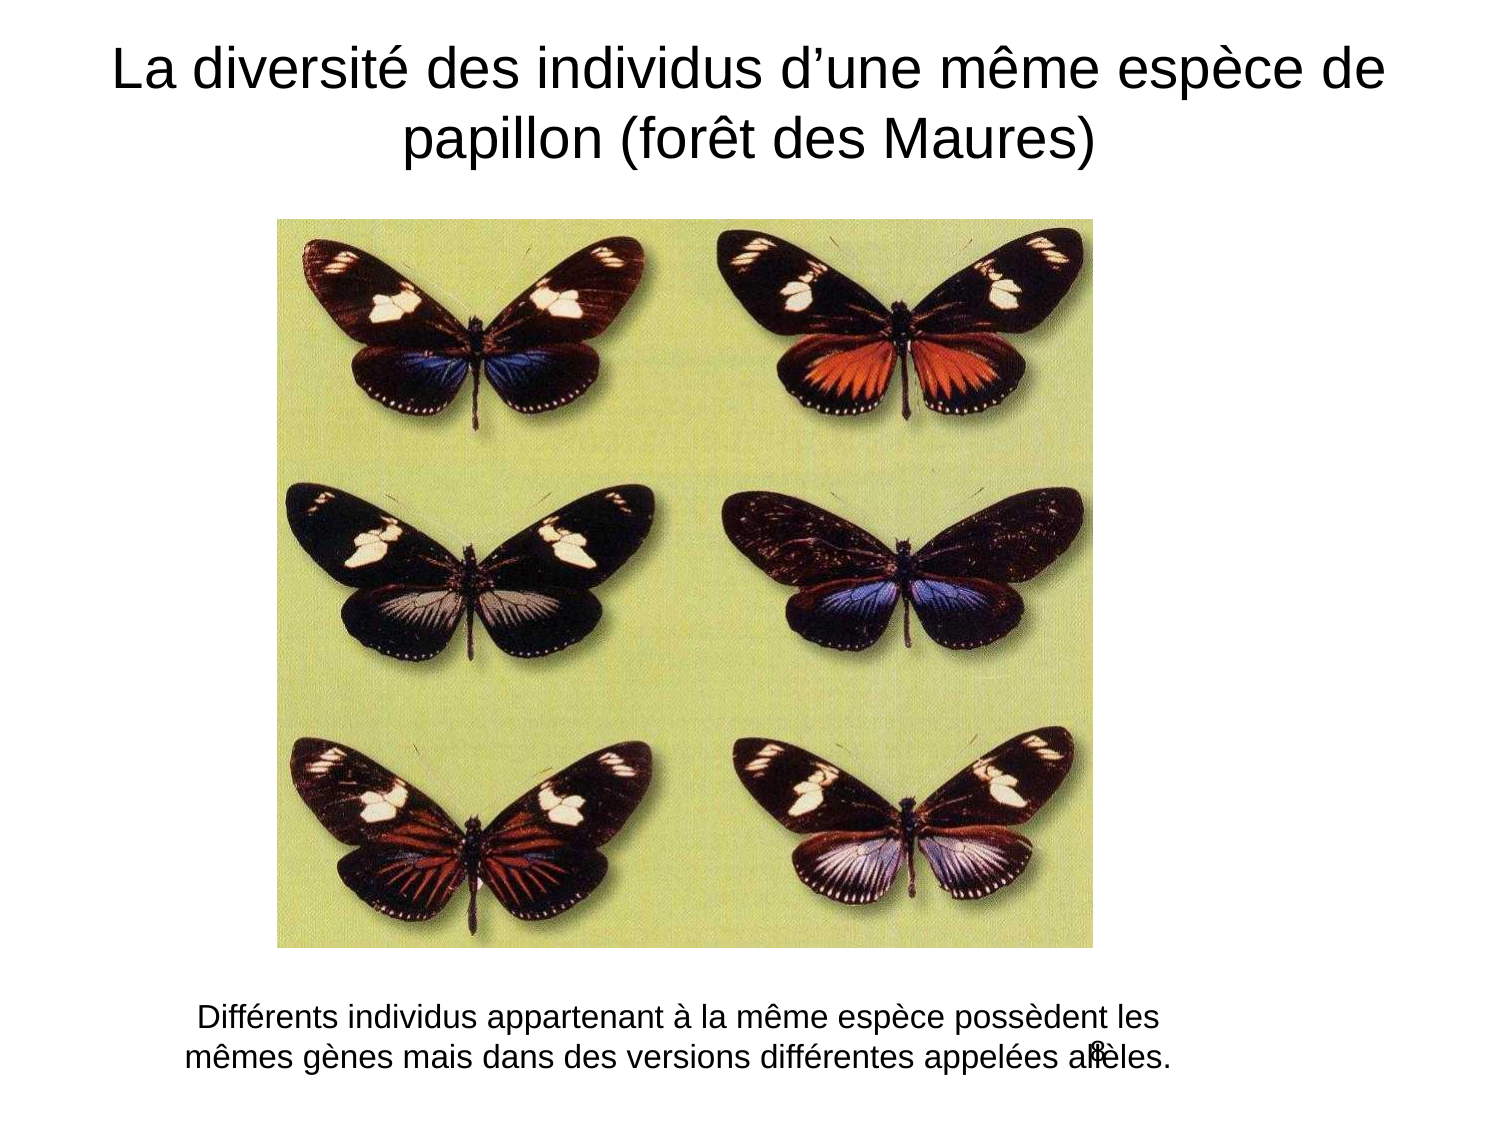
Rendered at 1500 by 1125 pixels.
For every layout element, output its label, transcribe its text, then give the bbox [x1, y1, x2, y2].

picture [277, 220, 1093, 948]
text_box Différents individus appartenant à la même espèce possèdent les mêmes gènes mais dans des versions différentes appelées allèles. [135, 987, 1223, 1084]
title La diversité des individus d’une même espèce de papillon (forêt des Maures) [75, 11, 1426, 189]
